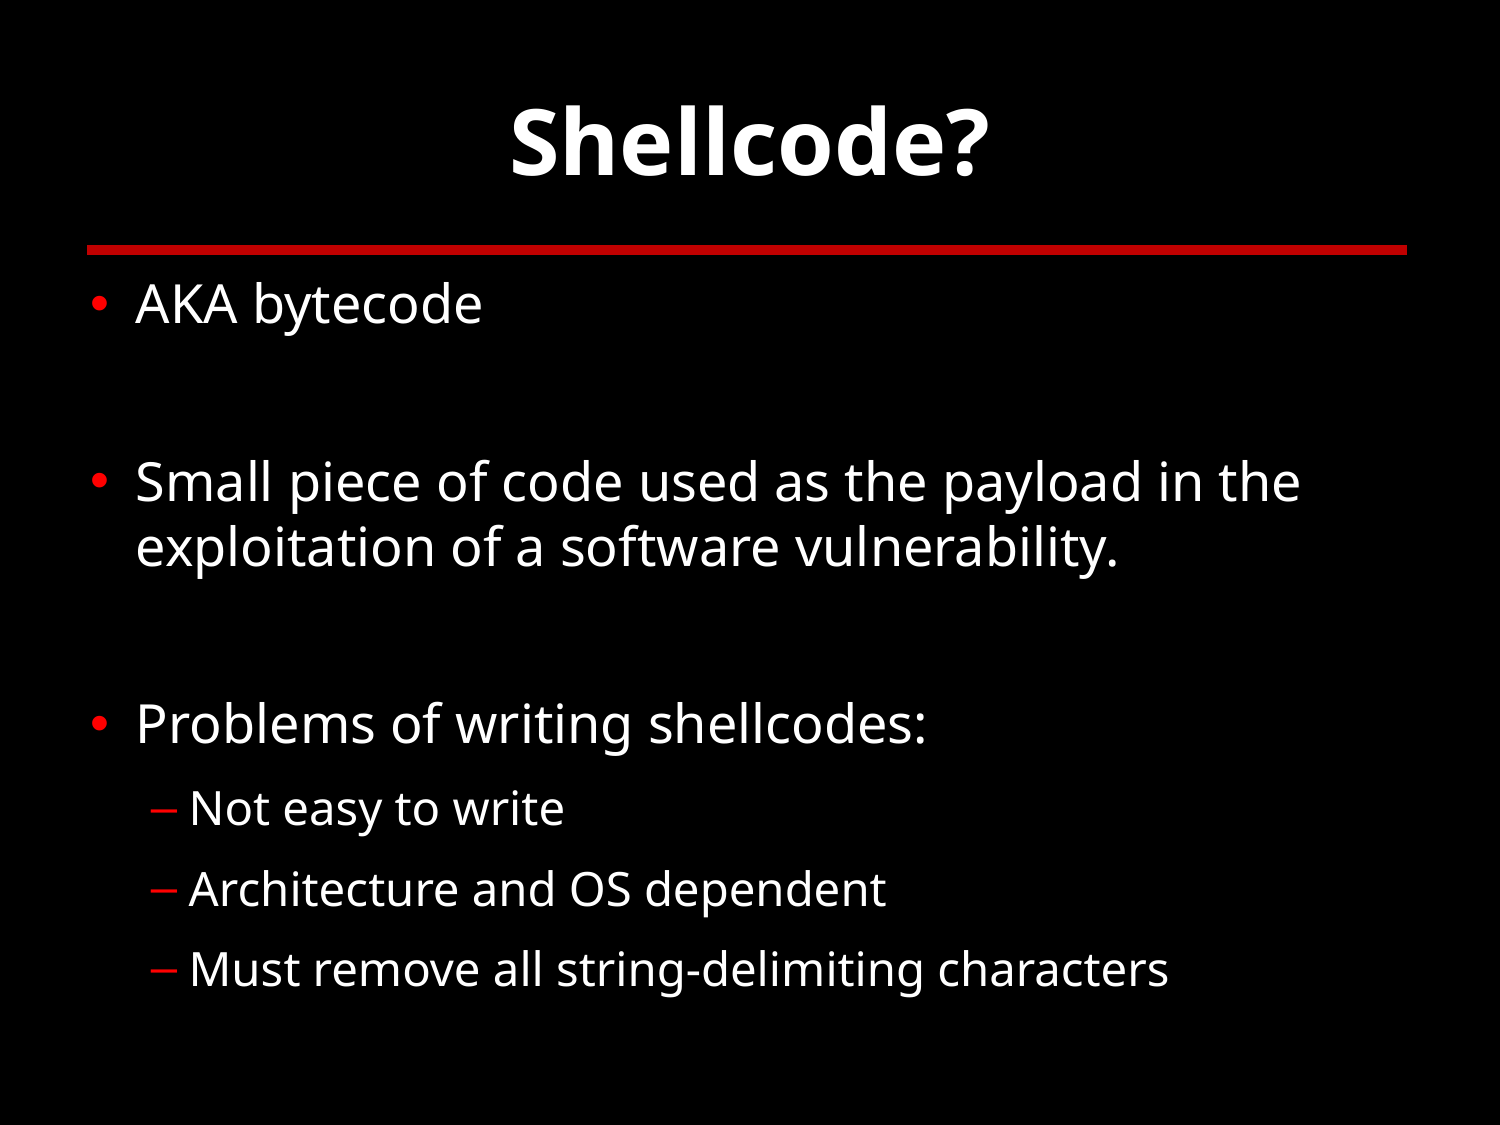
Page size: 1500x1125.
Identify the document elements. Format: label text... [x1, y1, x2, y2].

list AKA bytecode Small piece of code used as the payload in the exploitation of a software vulnerability. Problems of writing shellcodes: Not easy to write Architecture and OS dependent Must remove all string-delimiting characters [75, 262, 1425, 1005]
title Shellcode? [75, 45, 1425, 233]
